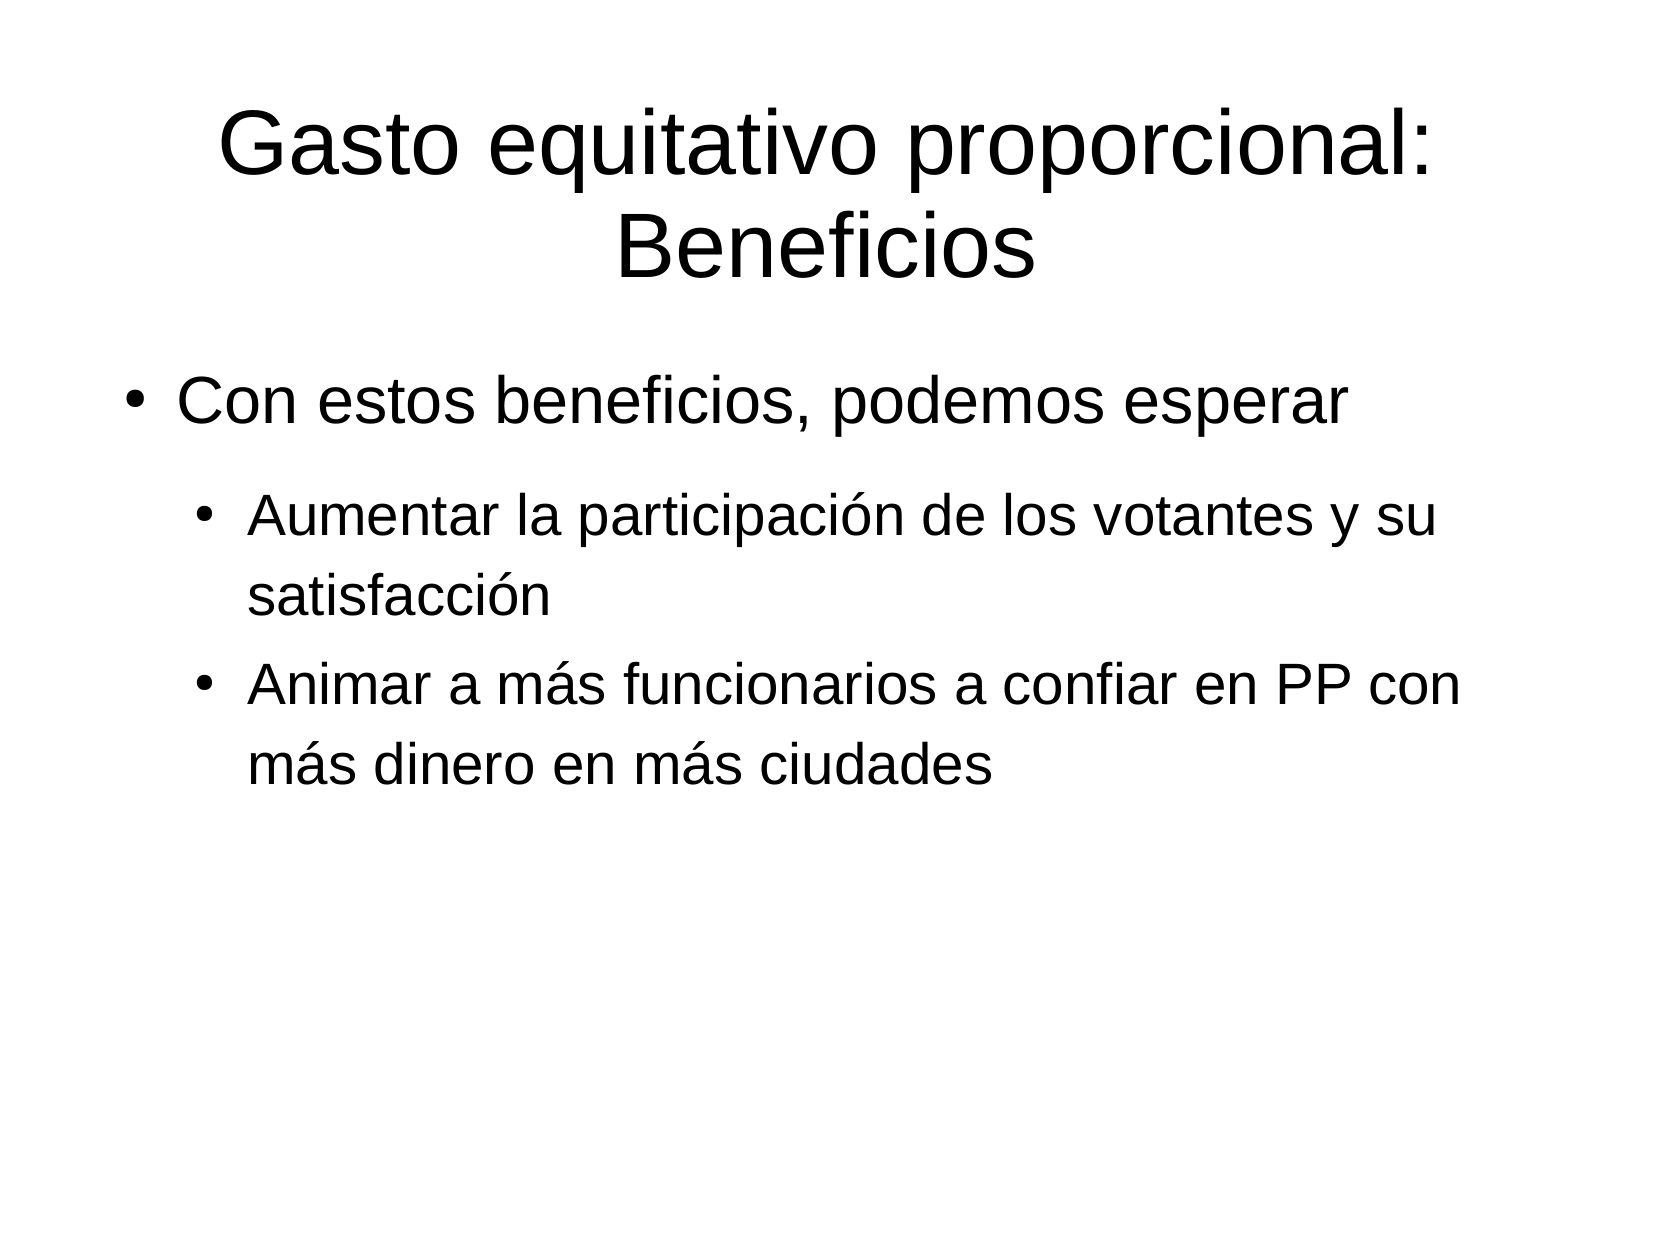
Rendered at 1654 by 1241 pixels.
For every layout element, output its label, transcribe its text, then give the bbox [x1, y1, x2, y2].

list Con estos beneficios, podemos esperar Aumentar la participación de los votantes y su satisfacción Animar a más funcionarios a confiar en PP con más dinero en más ciudades [105, 363, 1538, 1107]
title Gasto equitativo proporcional: Beneficios [82, 90, 1571, 298]
